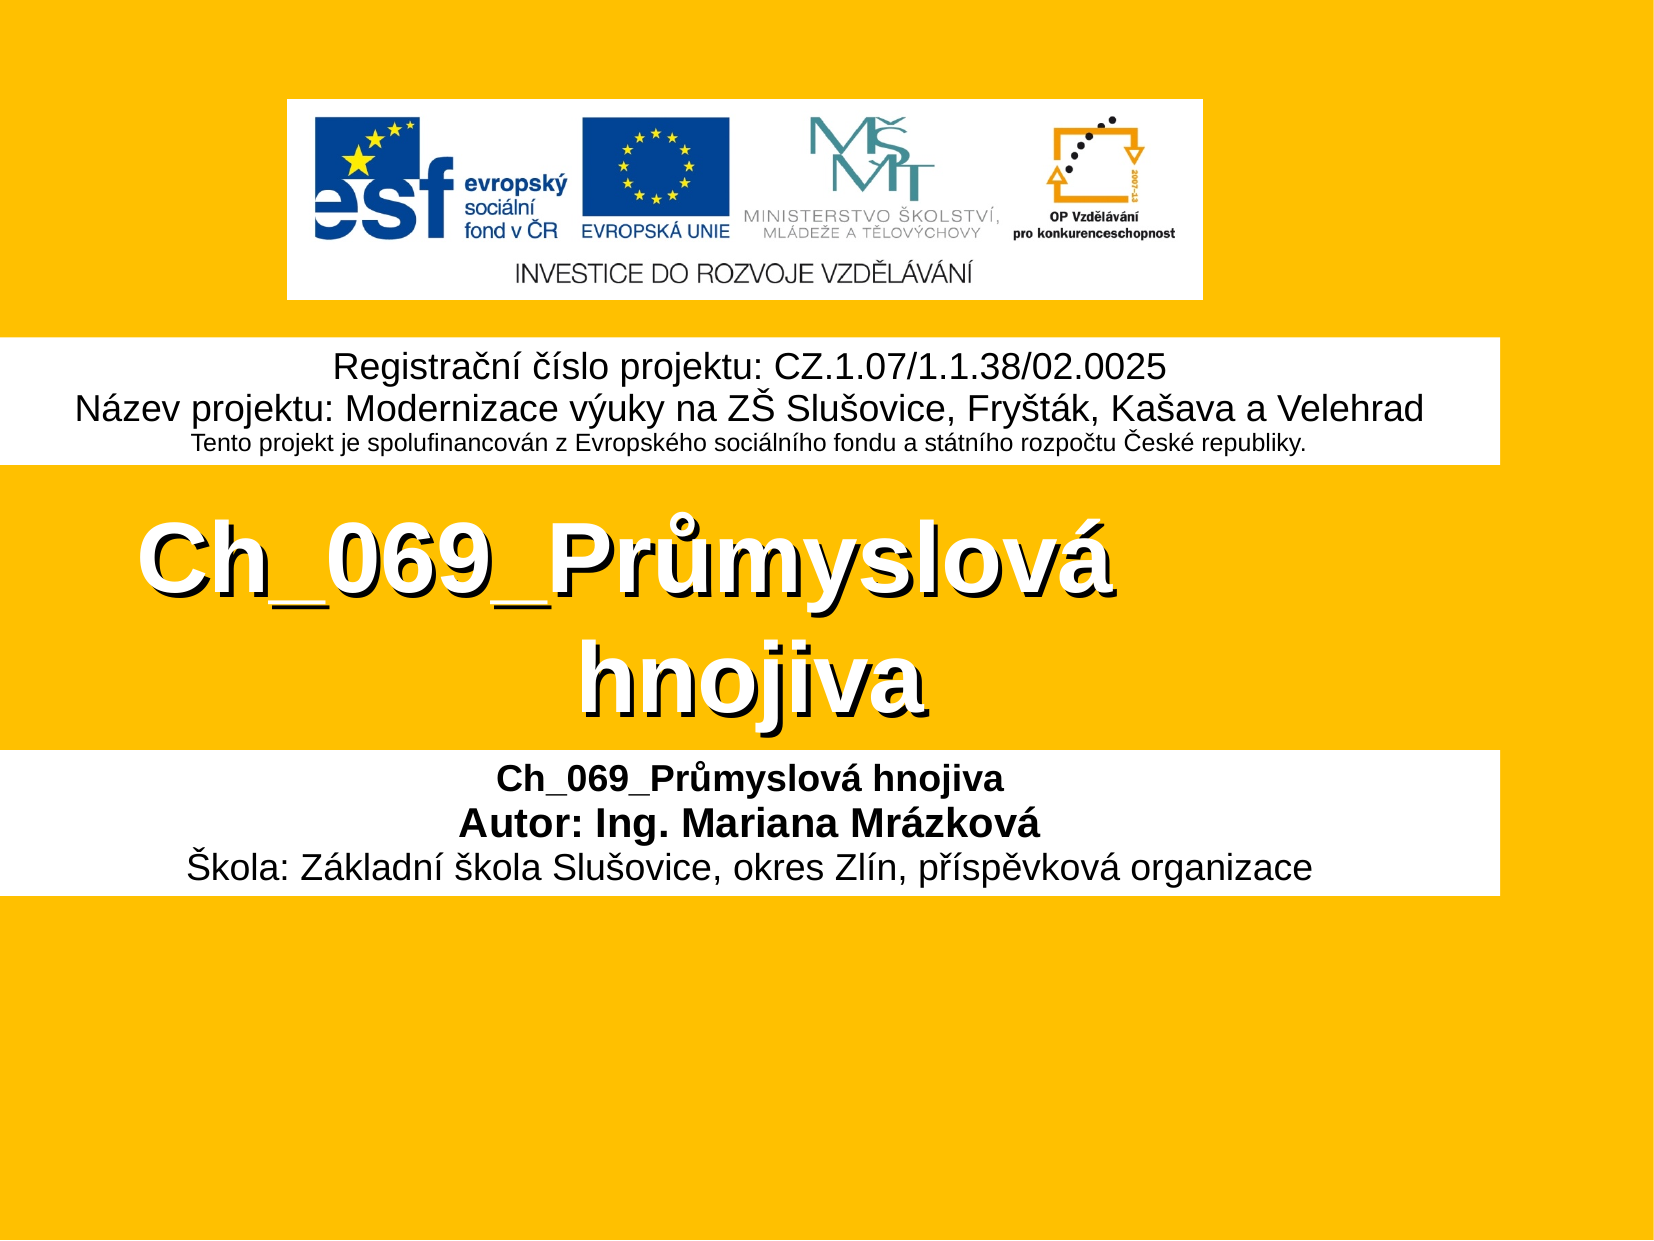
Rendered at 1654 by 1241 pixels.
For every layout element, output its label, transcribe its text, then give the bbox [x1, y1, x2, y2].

picture [287, 99, 1203, 300]
text_box Ch_069_Průmyslová hnojiva Autor: Ing. Mariana Mrázková Škola: Základní škola Slušovice, okres Zlín, příspěvková organizace [0, 750, 1501, 896]
text_box Registrační číslo projektu: CZ.1.07/1.1.38/02.0025 Název projektu: Modernizace výuky na ZŠ Slušovice, Fryšták, Kašava a Velehrad Tento projekt je spolufinancován z Evropského sociálního fondu a státního rozpočtu České republiky. [0, 337, 1501, 465]
title Ch_069_Průmyslová hnojiva [112, 484, 1388, 741]
